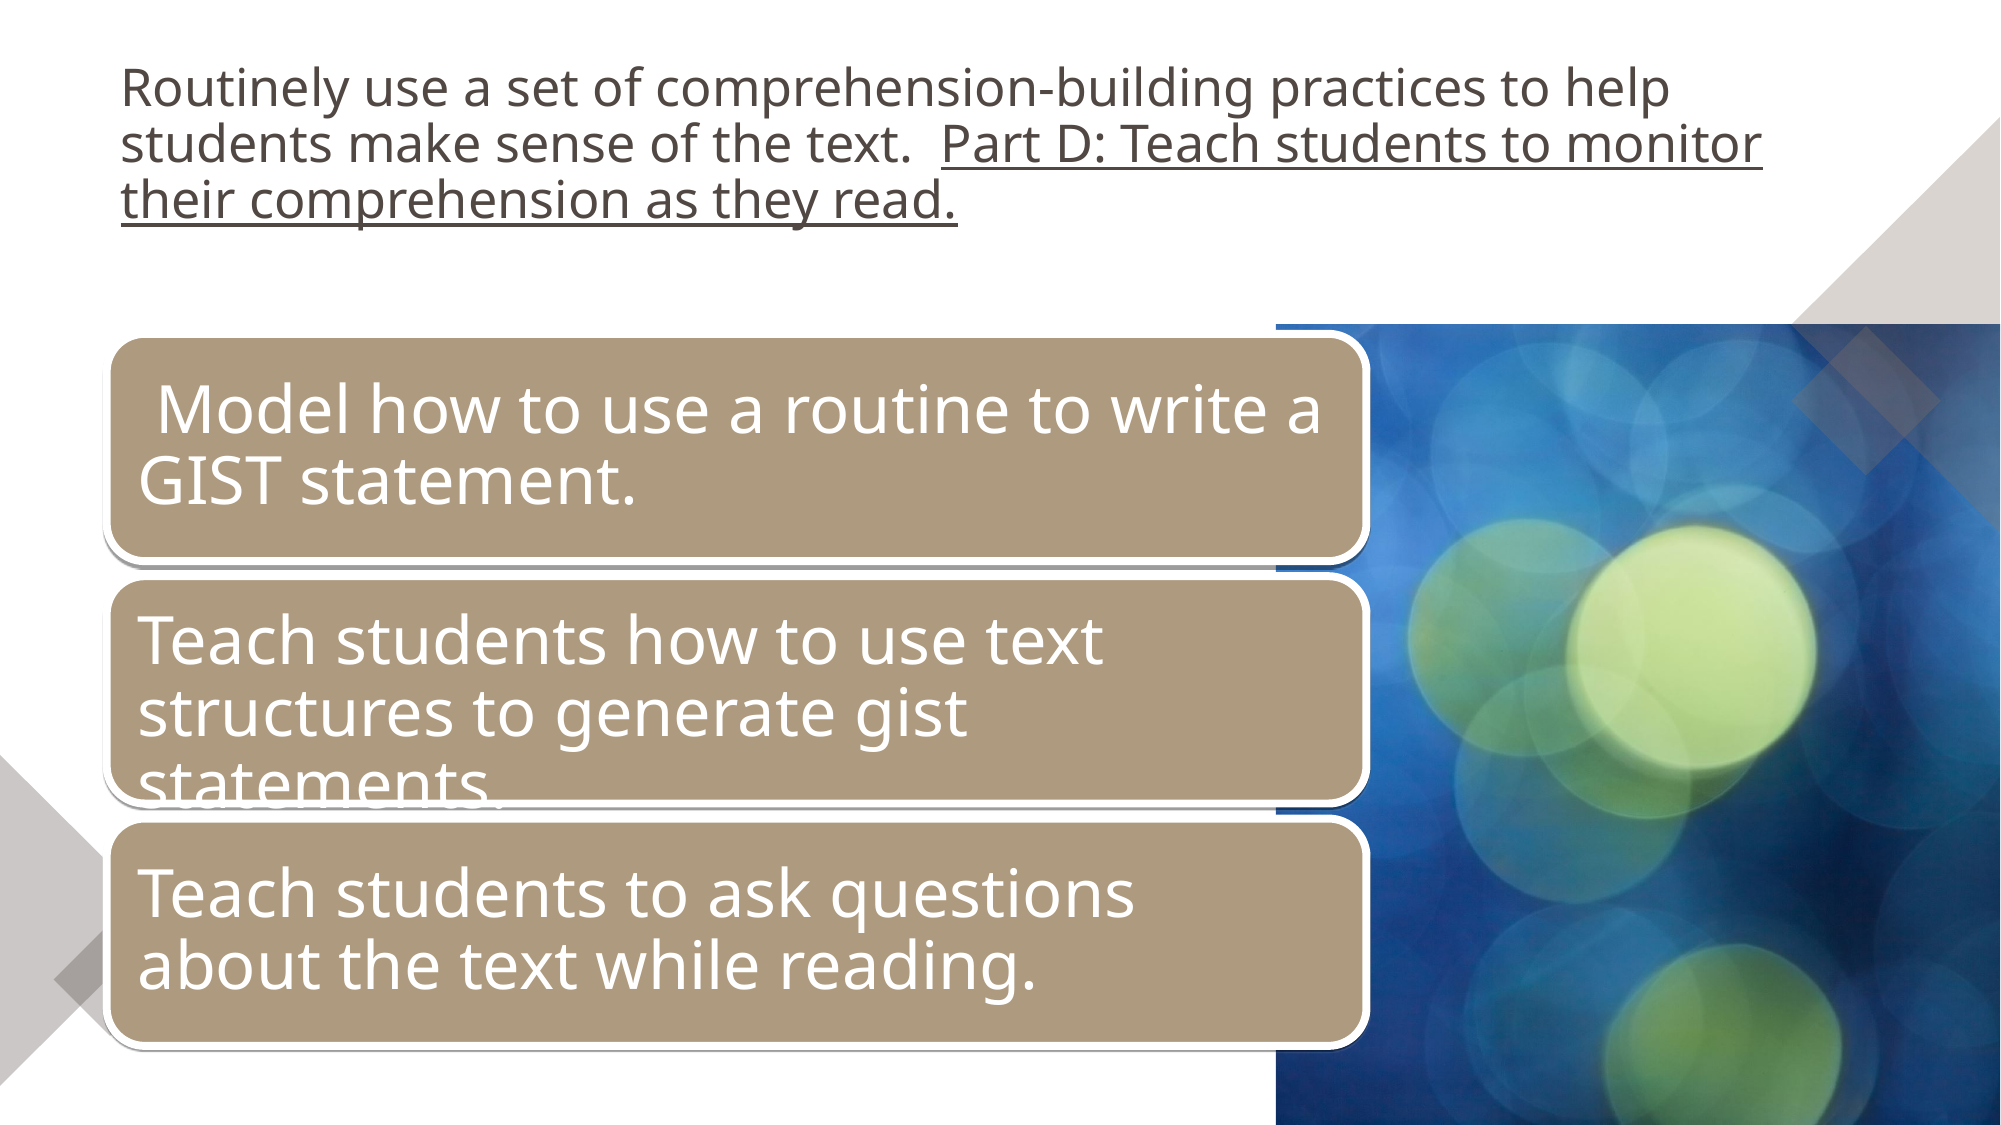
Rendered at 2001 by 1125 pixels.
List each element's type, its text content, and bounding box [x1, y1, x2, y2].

text_box [0, 0, 2000, 1125]
picture [1275, 324, 2000, 1125]
text_box Teach students how to use text structures to generate gist statements. [106, 576, 1367, 804]
title Routinely use a set of comprehension-building practices to help students make sense of the text. Part D: Teach students to monitor their comprehension as they read. [105, 52, 1895, 240]
text_box Model how to use a routine to write a GIST statement. [106, 333, 1367, 562]
text_box Teach students to ask questions about the text while reading. [106, 818, 1367, 1046]
